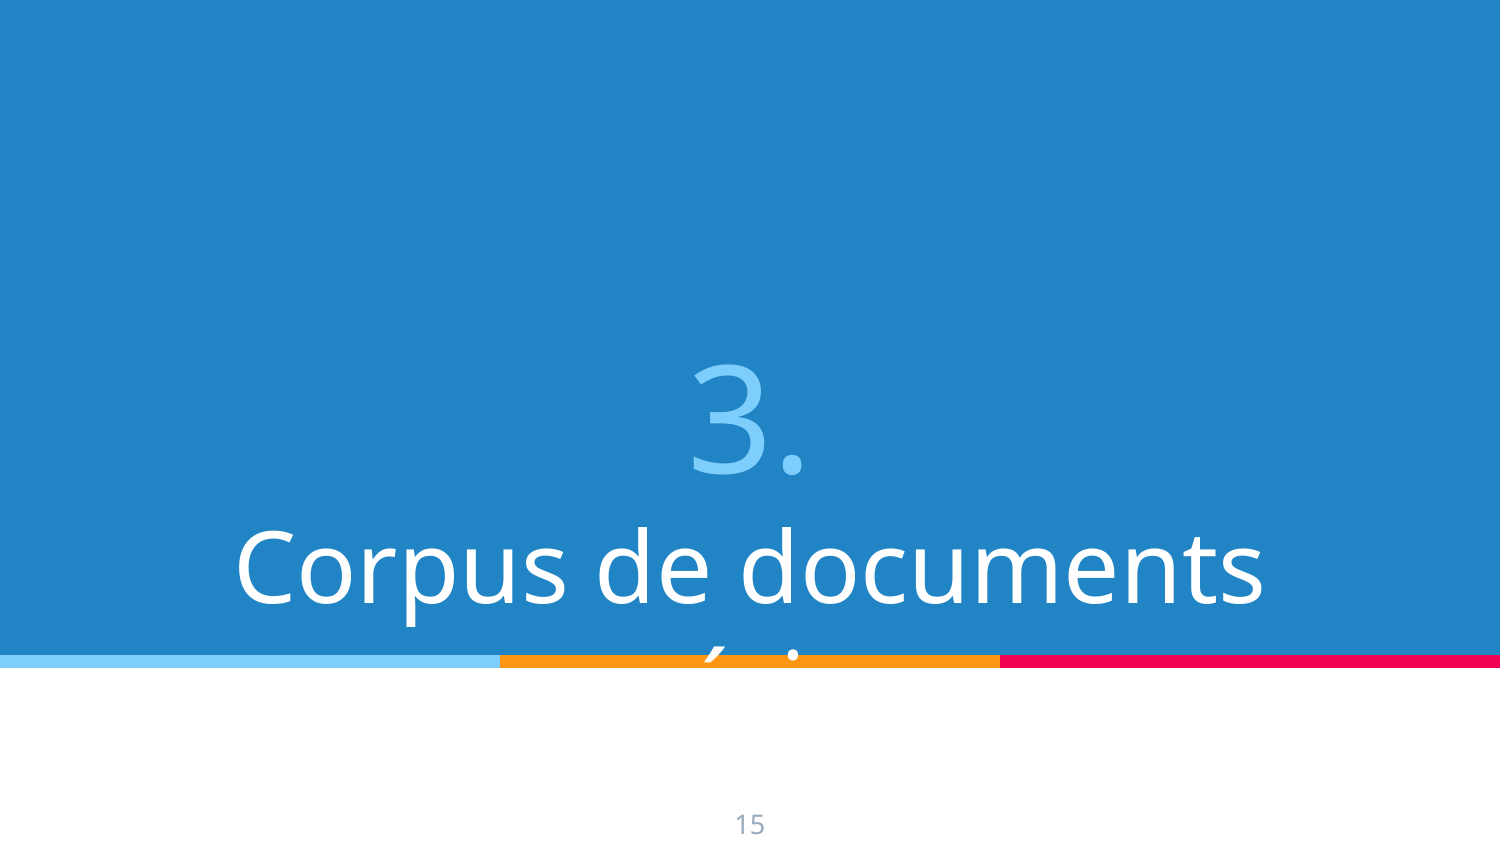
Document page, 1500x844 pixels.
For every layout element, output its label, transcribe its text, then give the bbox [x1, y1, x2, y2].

text_box 15 [0, 792, 1500, 844]
title 3. Corpus de documents numériques [112, 308, 1388, 499]
